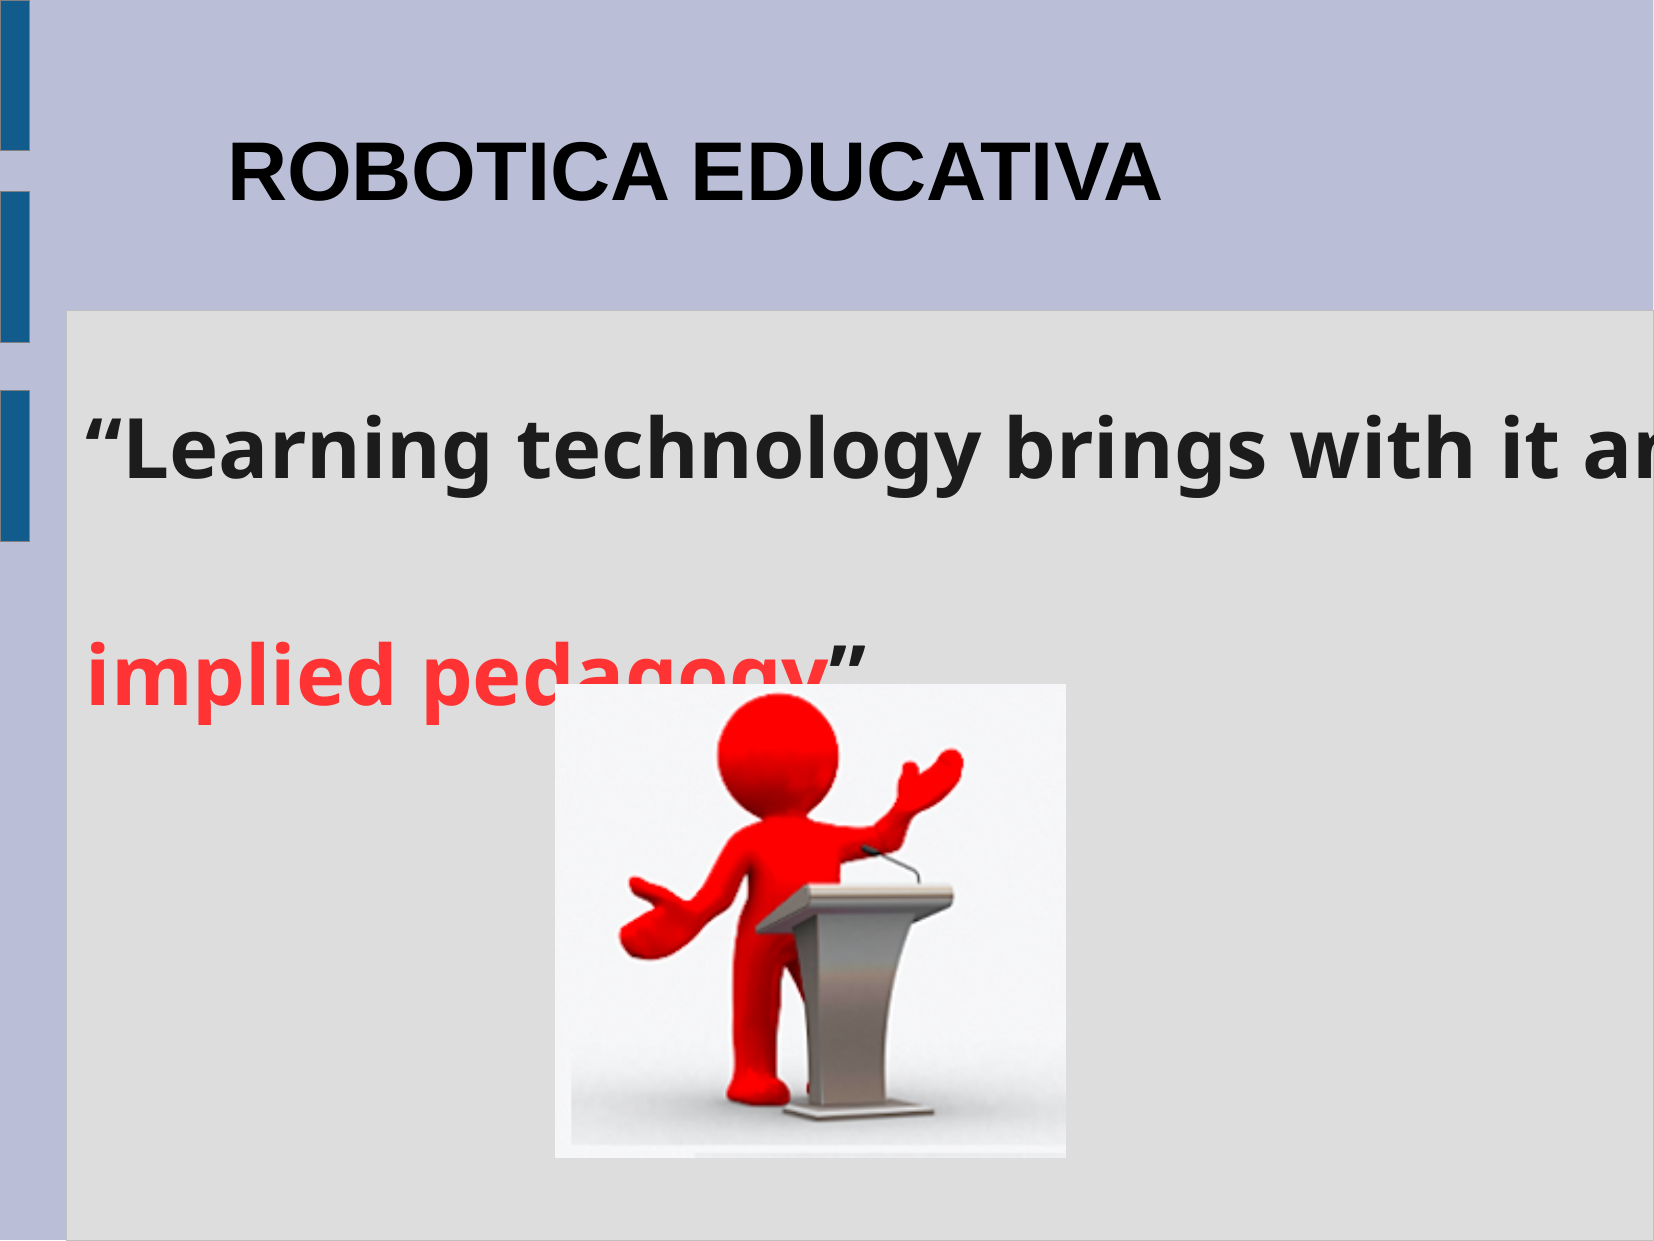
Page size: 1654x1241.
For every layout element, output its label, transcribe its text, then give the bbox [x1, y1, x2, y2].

text_box ROBOTICA EDUCATIVA [212, 118, 1264, 311]
picture [555, 684, 1066, 1158]
text_box “Learning technology brings with it an implied pedagogy” [70, 330, 1624, 859]
